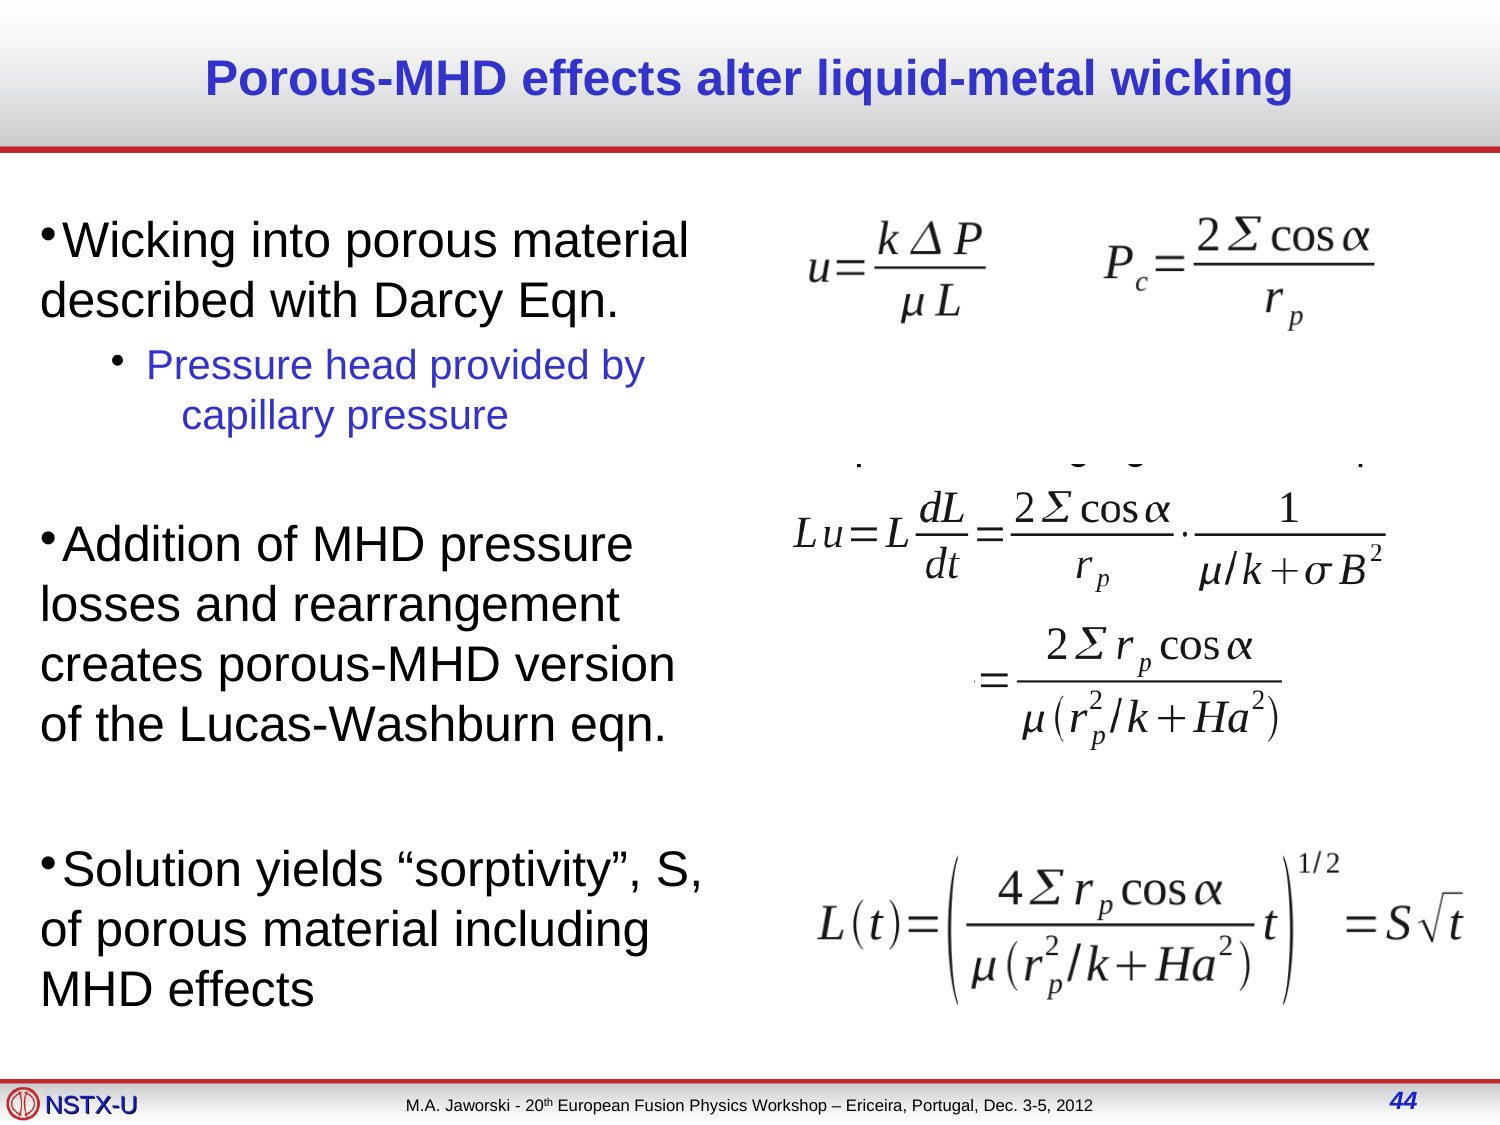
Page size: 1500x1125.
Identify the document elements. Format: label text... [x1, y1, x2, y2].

list Wicking into porous material described with Darcy Eqn. Pressure head provided by capillary pressure Addition of MHD pressure losses and rearrangement creates porous-MHD version of the Lucas-Washburn eqn. Solution yields “sorptivity”, S, of porous material including MHD effects [24, 200, 727, 1051]
picture [813, 842, 1490, 1008]
picture [787, 464, 1388, 599]
picture [1089, 203, 1397, 339]
picture [787, 202, 1016, 338]
text_box 44 [1374, 1076, 1500, 1124]
picture [974, 615, 1293, 751]
title Porous-MHD effects alter liquid-metal wicking [0, 0, 1500, 151]
